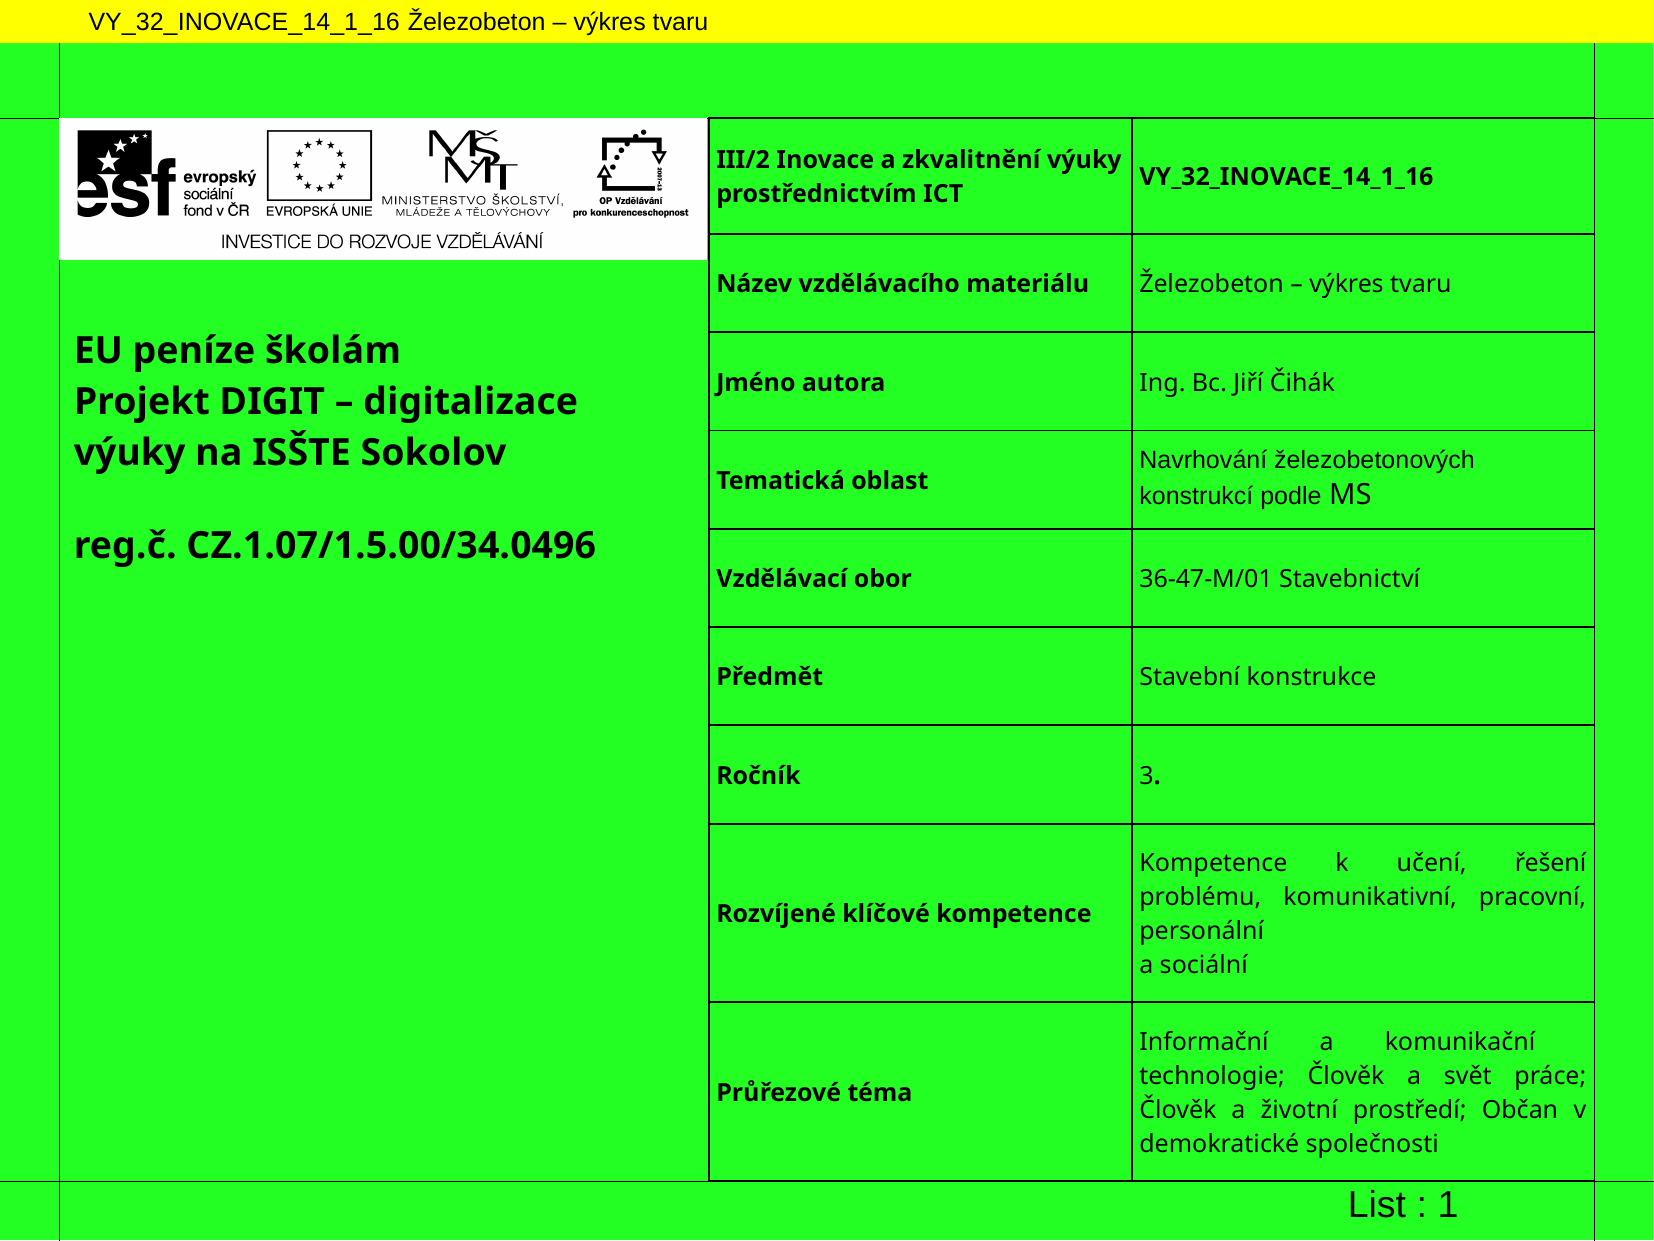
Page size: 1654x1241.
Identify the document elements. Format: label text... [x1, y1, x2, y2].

table_cell Název vzdělávacího materiálu [710, 235, 1131, 331]
table_cell Železobeton – výkres tvaru [1133, 235, 1594, 331]
text_box List : <číslo> [1357, 1176, 1599, 1241]
text_box EU peníze školám Projekt DIGIT – digitalizace výuky na ISŠTE Sokolov reg.č. CZ.1.07/1.5.00/34.0496 [59, 315, 680, 562]
table_cell Ročník [710, 726, 1131, 823]
table_cell Průřezové téma [710, 1003, 1131, 1180]
table_cell Rozvíjené klíčové kompetence [710, 825, 1131, 1001]
table_cell Informační a komunikační technologie; Člověk a svět práce; Člověk a životní prostředí; Občan v demokratické společnosti [1133, 1003, 1594, 1180]
picture [59, 118, 707, 260]
table_cell Ing. Bc. Jiří Čihák [1133, 333, 1594, 430]
table_cell 36-47-M/01 Stavebnictví [1133, 530, 1594, 626]
table_cell Navrhování železobetonových konstrukcí podle MS [1133, 431, 1594, 528]
table_cell Vzdělávací obor [710, 530, 1131, 626]
table_cell Kompetence k učení, řešení problému, komunikativní, pracovní, personální a sociální [1133, 825, 1594, 1001]
table_cell 3. [1133, 726, 1594, 823]
table_cell Tematická oblast [710, 431, 1131, 528]
text_box VY_32_INOVACE_14_1_16 Železobeton – výkres tvaru [0, 0, 1654, 44]
table_header III/2 Inovace a zkvalitnění výuky prostřednictvím ICT [710, 119, 1131, 233]
table_cell Jméno autora [710, 333, 1131, 430]
table_cell Stavební konstrukce [1133, 628, 1594, 724]
table_header VY_32_INOVACE_14_1_16 [1133, 119, 1594, 233]
table_cell Předmět [710, 628, 1131, 724]
